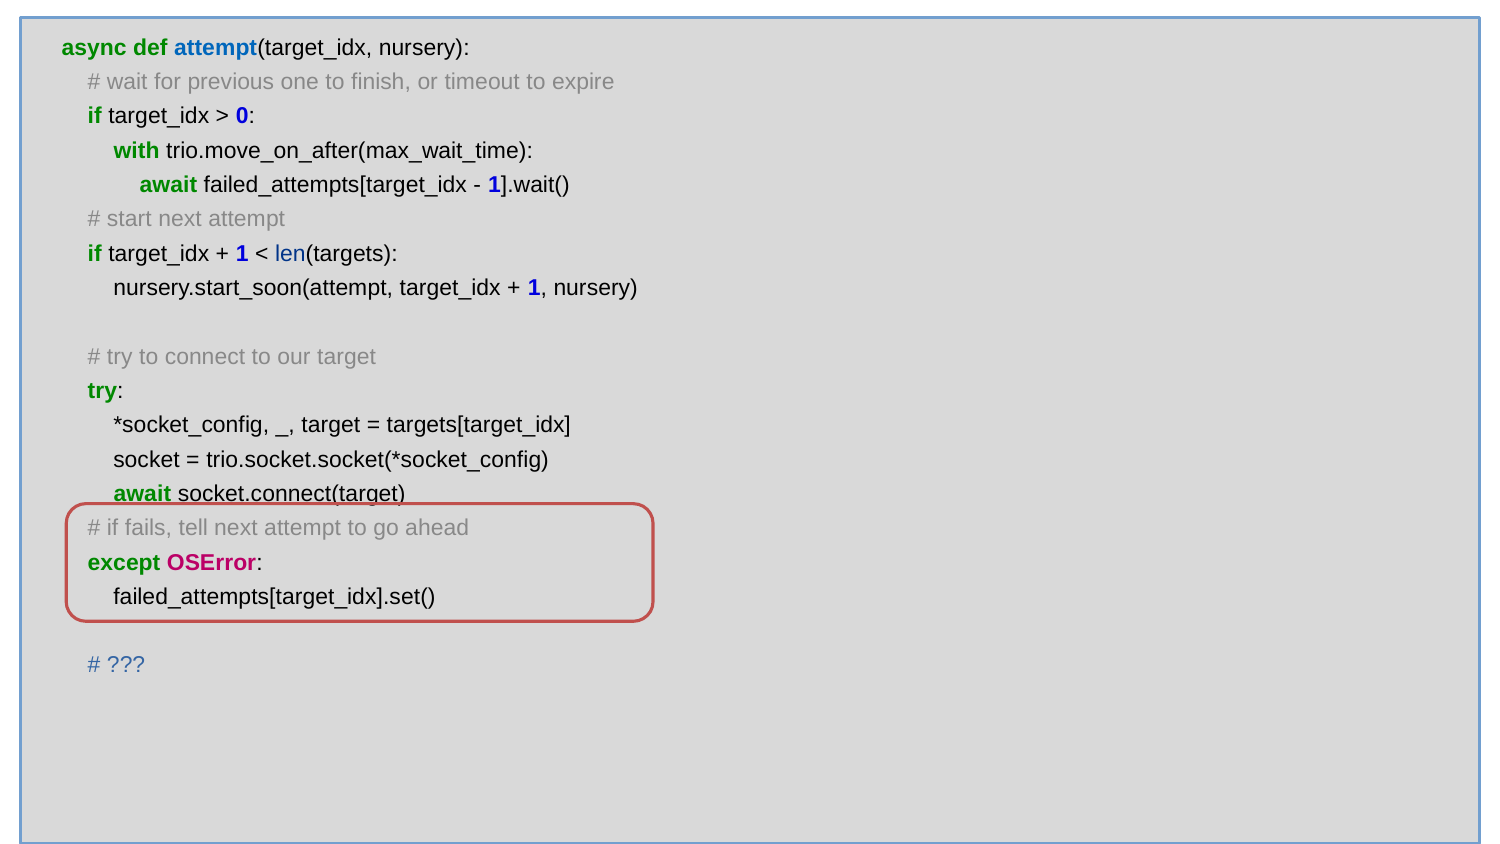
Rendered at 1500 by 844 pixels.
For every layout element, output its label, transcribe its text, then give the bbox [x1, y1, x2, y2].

text_box async def attempt(target_idx, nursery): # wait for previous one to finish, or timeout to expire if target_idx > 0: with trio.move_on_after(max_wait_time): await failed_attempts[target_idx - 1].wait() # start next attempt if target_idx + 1 < len(targets): nursery.start_soon(attempt, target_idx + 1, nursery) # try to connect to our target try: *socket_config, _, target = targets[target_idx] socket = trio.socket.socket(*socket_config) await socket.connect(target) # if fails, tell next attempt to go ahead except OSError: failed_attempts[target_idx].set() # ??? [20, 17, 1480, 844]
